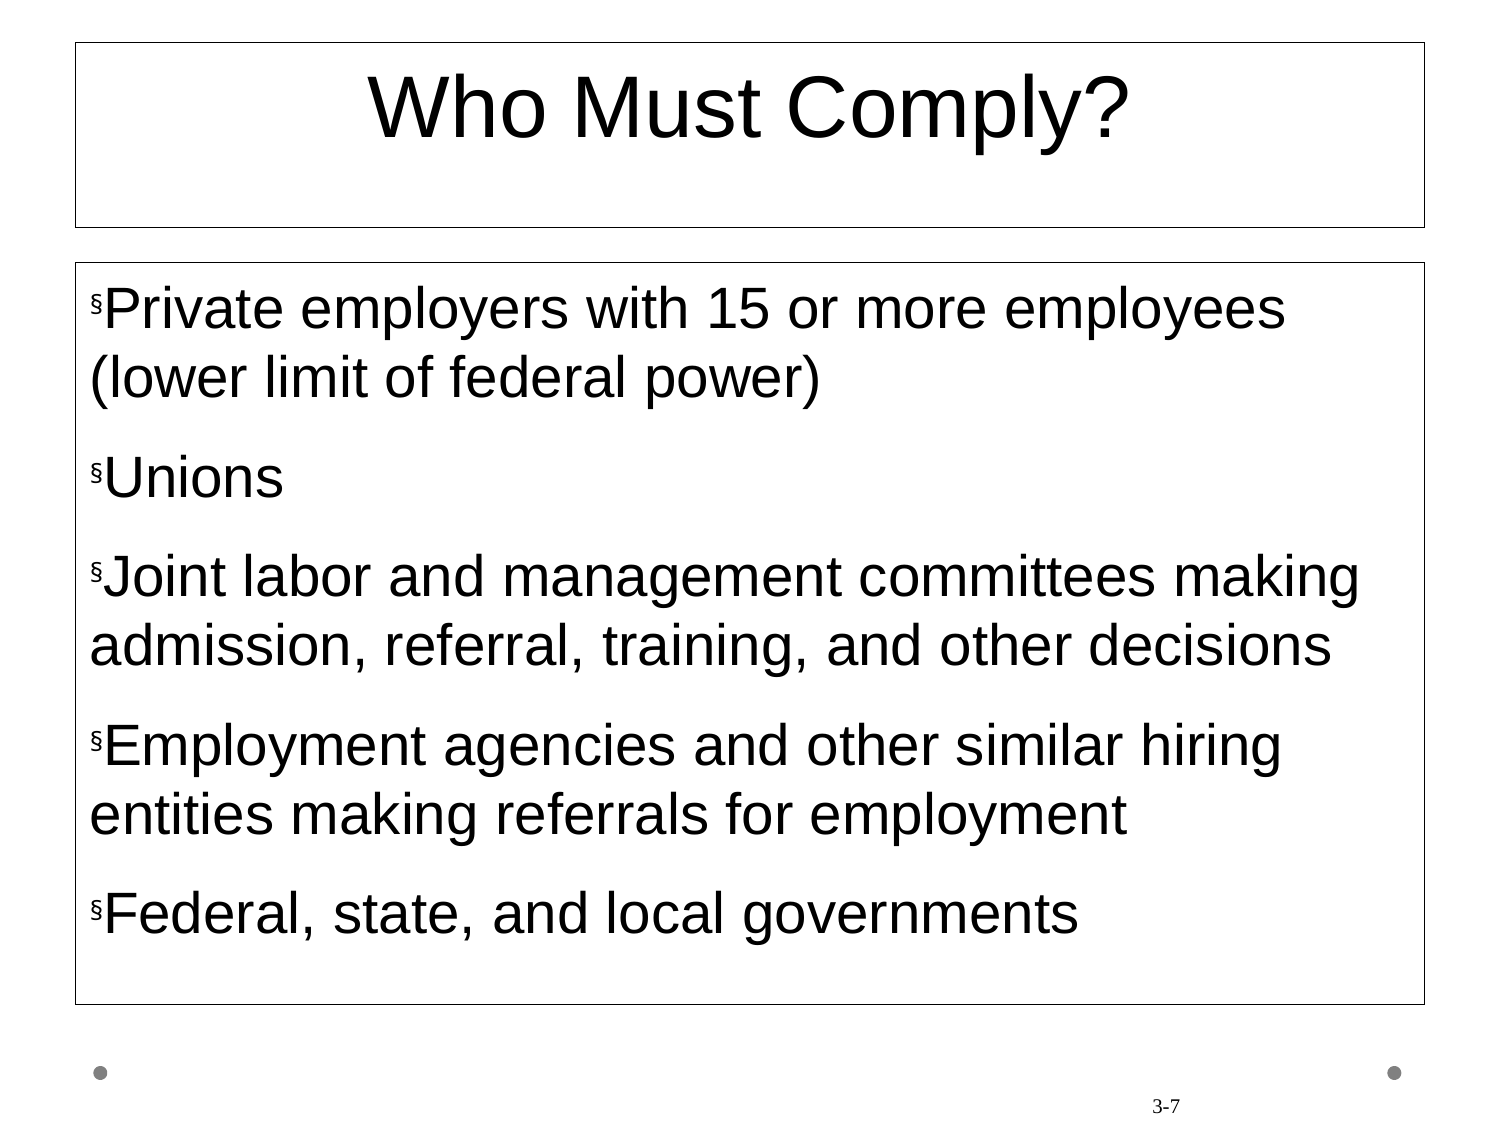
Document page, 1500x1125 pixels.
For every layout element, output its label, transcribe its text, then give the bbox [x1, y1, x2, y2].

list Private employers with 15 or more employees (lower limit of federal power) Unions Joint labor and management committees making admission, referral, training, and other decisions Employment agencies and other similar hiring entities making referrals for employment Federal, state, and local governments [75, 262, 1425, 1005]
title Who Must Comply? [75, 42, 1425, 228]
